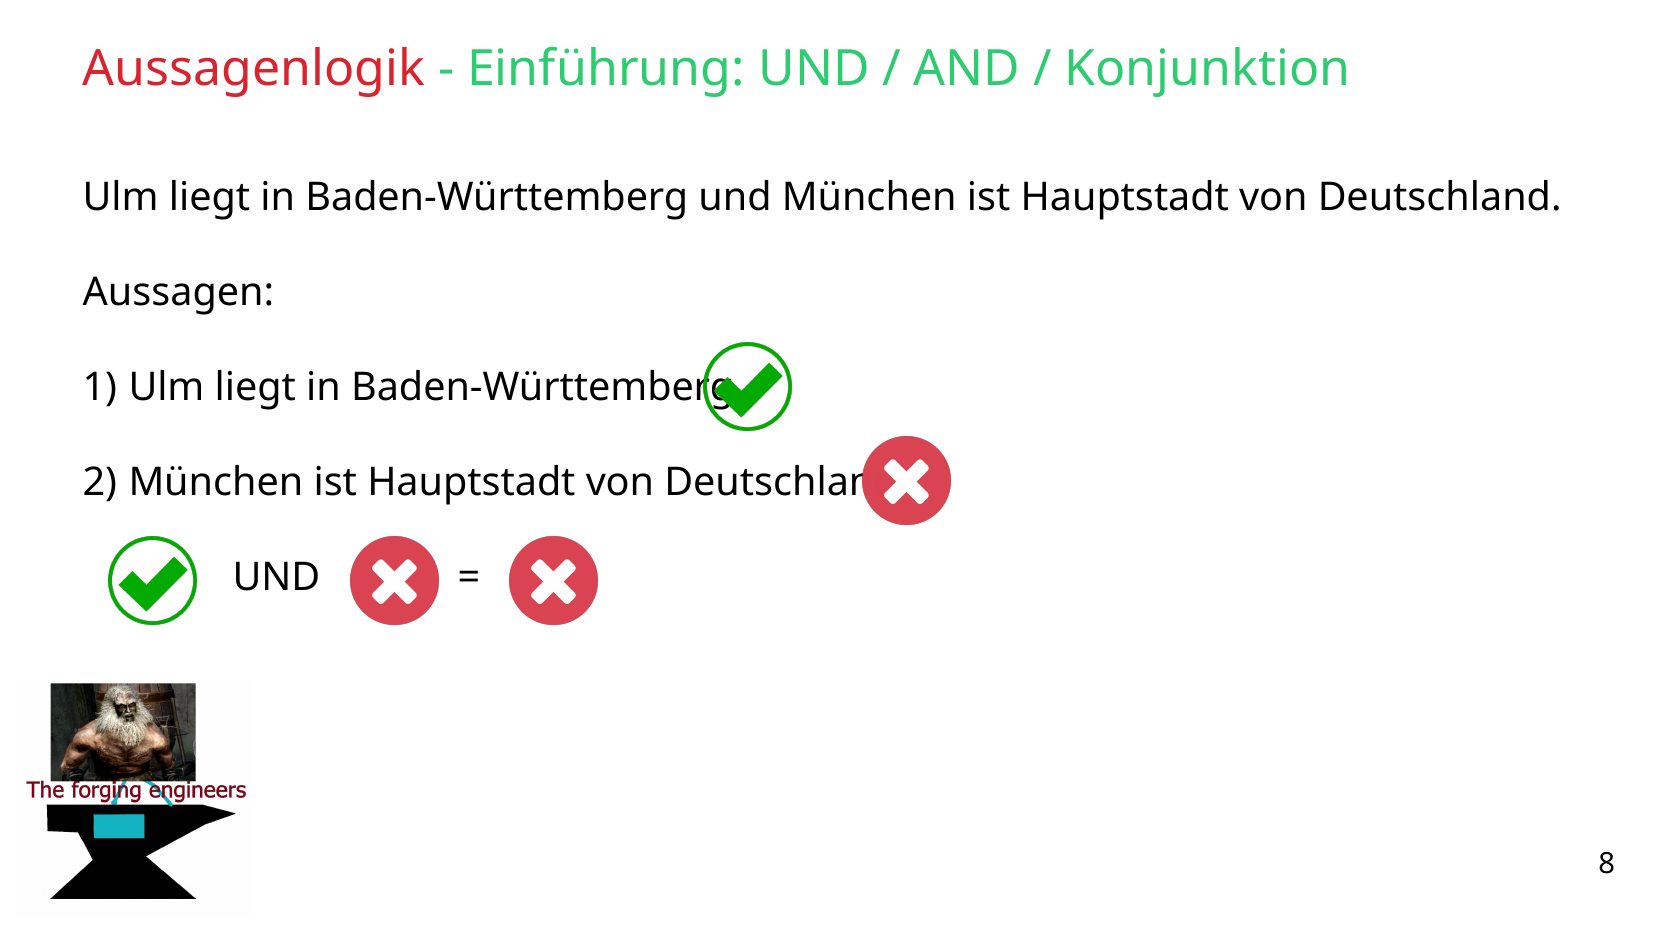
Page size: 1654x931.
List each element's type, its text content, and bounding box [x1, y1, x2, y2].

picture [350, 536, 439, 625]
picture [703, 342, 792, 431]
picture [862, 436, 951, 525]
subtitle Ulm liegt in Baden-Württemberg und München ist Hauptstadt von Deutschland. Aussagen: Ulm liegt in Baden-Württemberg. München ist Hauptstadt von Deutschland UND = [82, 127, 1571, 642]
title Aussagenlogik - Einführung: UND / AND / Konjunktion [82, 37, 1571, 95]
picture [509, 536, 598, 625]
picture [17, 679, 254, 916]
picture [108, 536, 197, 625]
